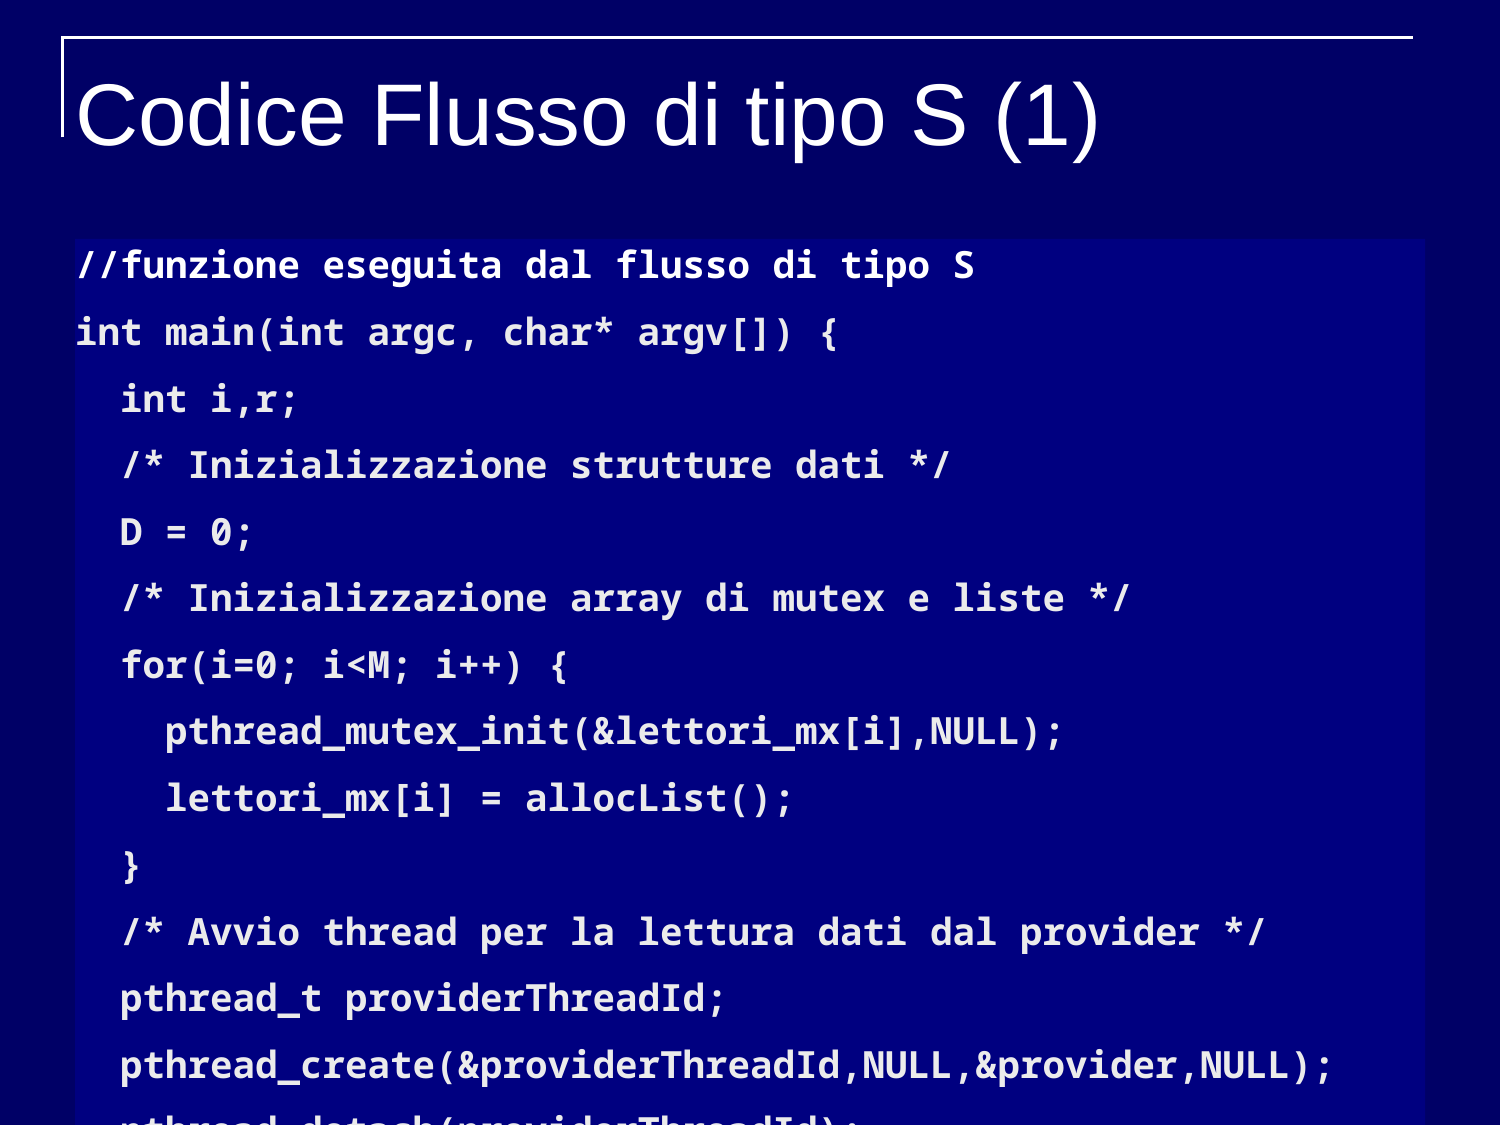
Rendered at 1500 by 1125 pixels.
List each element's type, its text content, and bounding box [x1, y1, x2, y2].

title Codice Flusso di tipo S (1) [75, 52, 1426, 178]
list //funzione eseguita dal flusso di tipo S int main(int argc, char* argv[]) { int i,r; /* Inizializzazione strutture dati */ D = 0; /* Inizializzazione array di mutex e liste */ for(i=0; i<M; i++) { pthread_mutex_init(&lettori_mx[i],NULL); lettori_mx[i] = allocList(); } /* Avvio thread per la lettura dati dal provider */ pthread_t providerThreadId; pthread_create(&providerThreadId,NULL,&provider,NULL); pthread_detach(providerThreadId); [75, 238, 1426, 1095]
